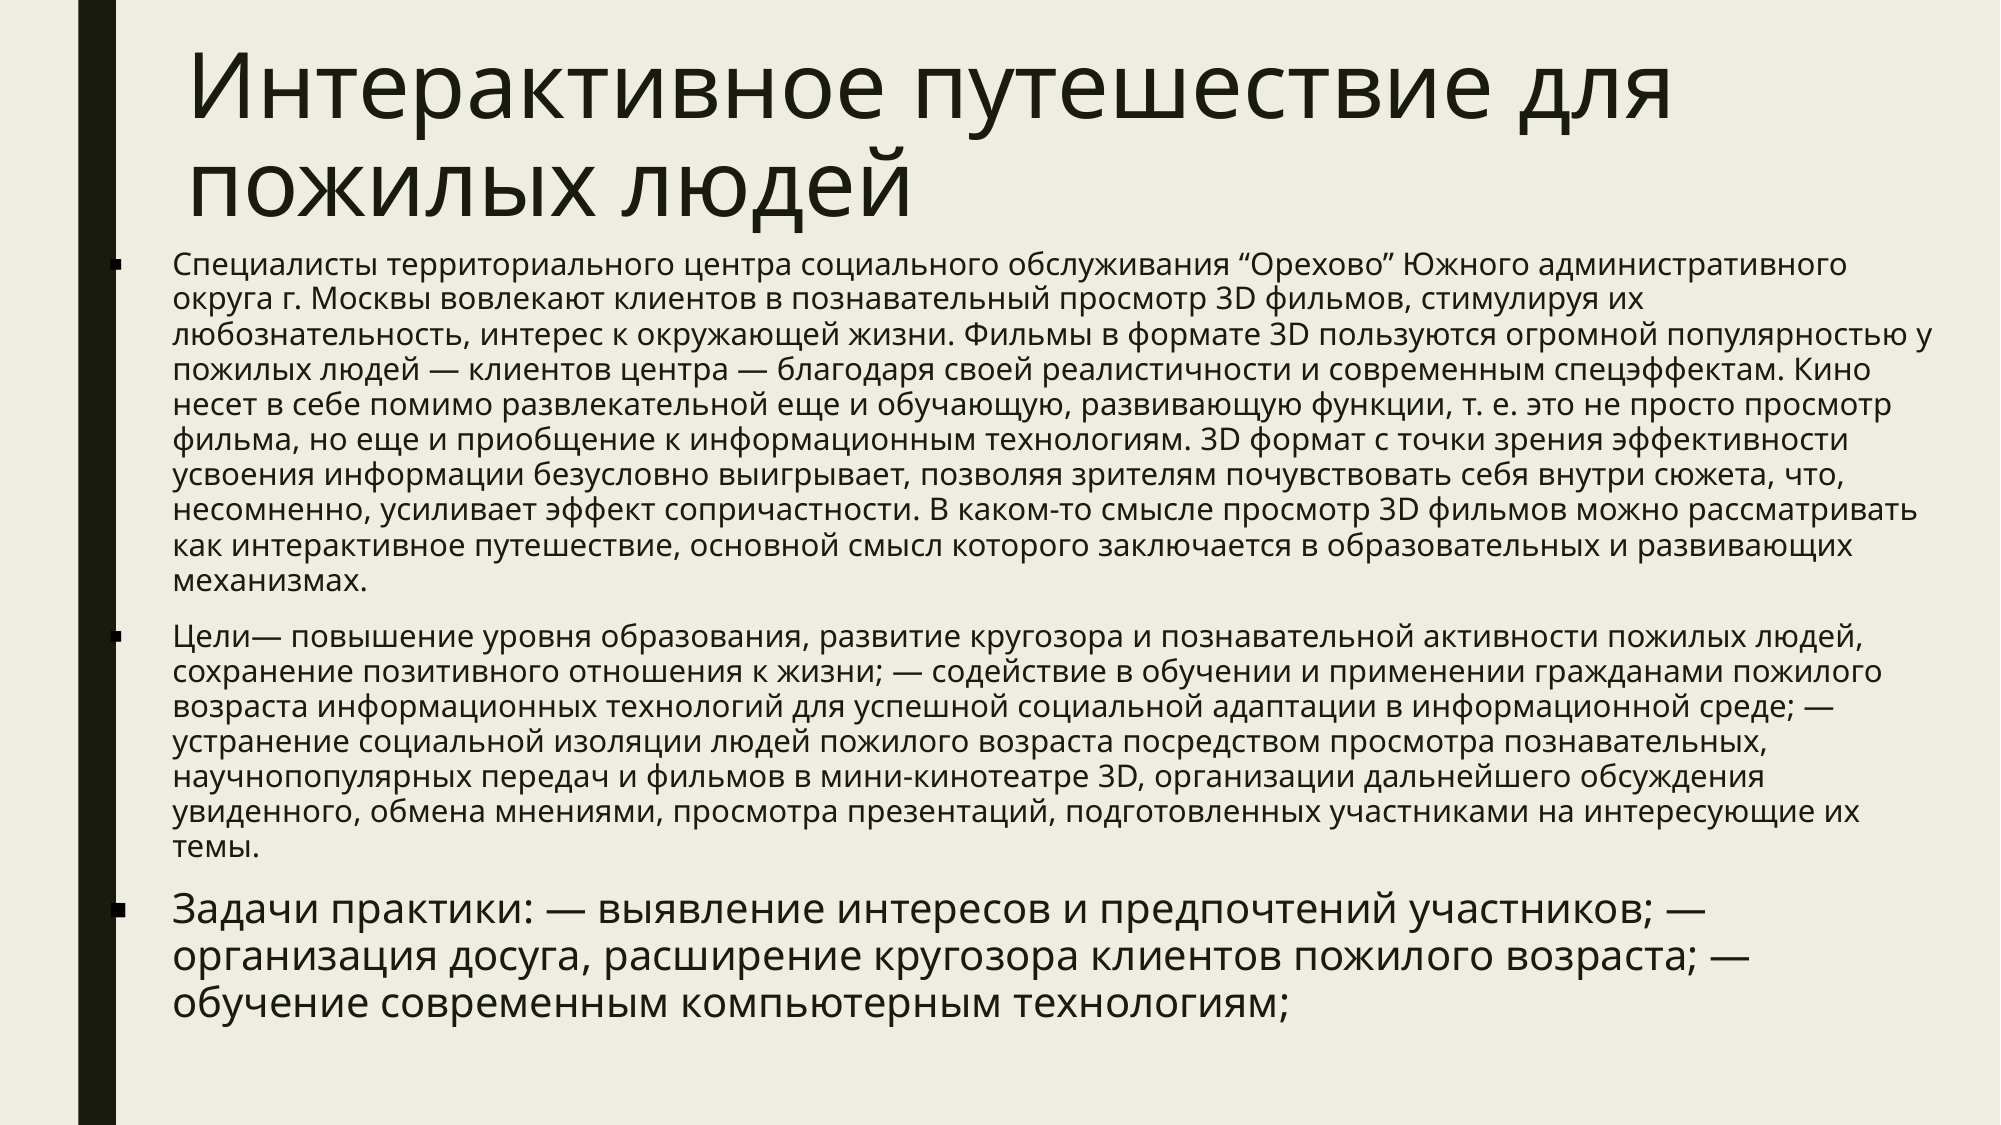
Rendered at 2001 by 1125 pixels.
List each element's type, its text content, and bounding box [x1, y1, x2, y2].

list Специалисты территориального центра социального обслуживания “Орехово” Южного административного округа г. Москвы вовлекают клиентов в познавательный просмотр 3D фильмов, стимулируя их любознательность, интерес к окружающей жизни. Фильмы в формате 3D пользуются огромной популярностью у пожилых людей — клиентов центра — благодаря своей реалистичности и современным спецэффектам. Кино несет в себе помимо развлекательной еще и обучающую, развивающую функции, т. е. это не просто просмотр фильма, но еще и приобщение к информационным технологиям. 3D формат с точки зрения эффективности усвоения информации безусловно выигрывает, позволяя зрителям почувствовать себя внутри сюжета, что, несомненно, усиливает эффект сопричастности. В каком-то смысле просмотр 3D фильмов можно рассматривать как интерактивное путешествие, основной смысл которого заключается в образовательных и развивающих механизмах. Цели— повышение уровня образования, развитие кругозора и познавательной активности пожилых людей, сохранение позитивного отношения к жизни; — содействие в обучении и применении гражданами пожилого возраста информационных технологий для успешной социальной адаптации в информационной среде; — устранение социальной изоляции людей пожилого возраста посредством просмотра познавательных, научнопопулярных передач и фильмов в мини-кинотеатре 3D, организации дальнейшего обсуждения увиденного, обмена мнениями, просмотра презентаций, подготовленных участниками на интересующие их темы. Задачи практики: — выявление интересов и предпочтений участников; — организация досуга, расширение кругозора клиентов пожилого возраста; — обучение современным компьютерным технологиям; [94, 239, 1961, 1093]
title Интерактивное путешествие для пожилых людей [171, 32, 1747, 163]
